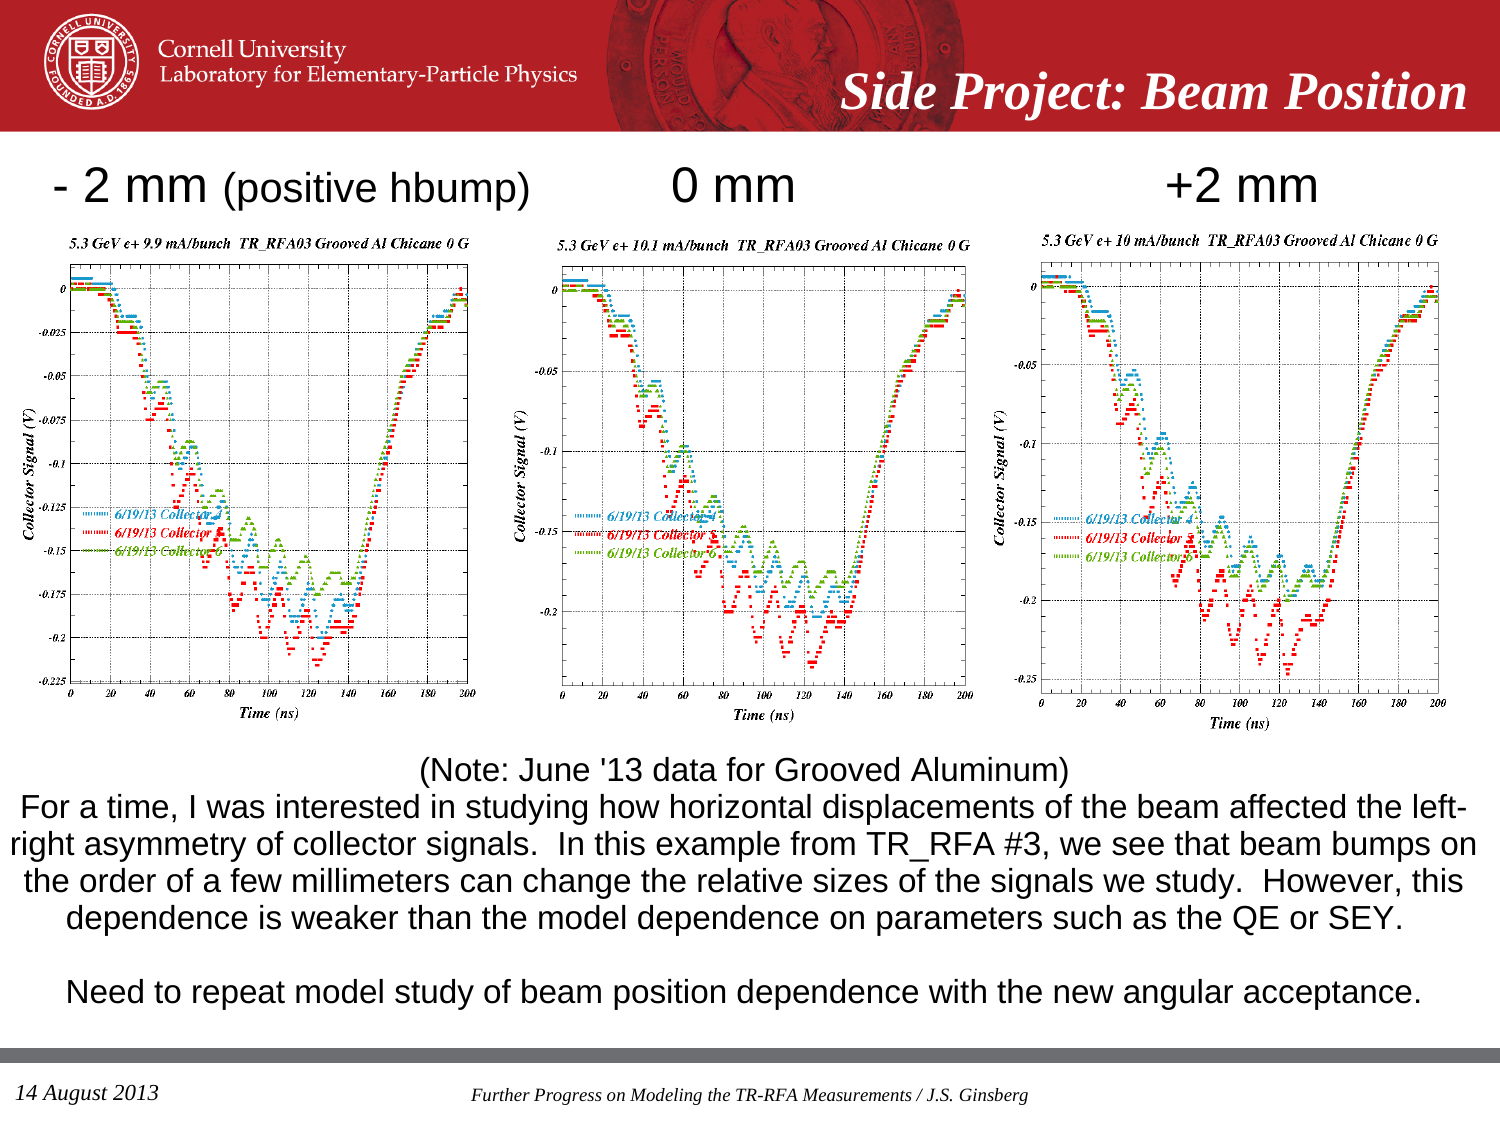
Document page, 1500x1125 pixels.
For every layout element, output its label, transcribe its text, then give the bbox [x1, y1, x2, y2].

picture [5, 219, 1500, 747]
text_box - 2 mm (positive hbump) [37, 88, 638, 221]
text_box +2 mm [1150, 88, 1338, 221]
text_box (Note: June '13 data for Grooved Aluminum) For a time, I was interested in studying how horizontal displacements of the beam affected the left-right asymmetry of collector signals. In this example from TR_RFA #3, we see that beam bumps on the order of a few millimeters can change the relative sizes of the signals we study. However, this dependence is weaker than the model dependence on parameters such as the QE or SEY. Need to repeat model study of beam position dependence with the new angular acceptance. [0, 744, 1496, 1028]
title Side Project: Beam Position [746, 0, 1500, 199]
text_box 0 mm [642, 88, 903, 221]
picture [0, 0, 746, 132]
